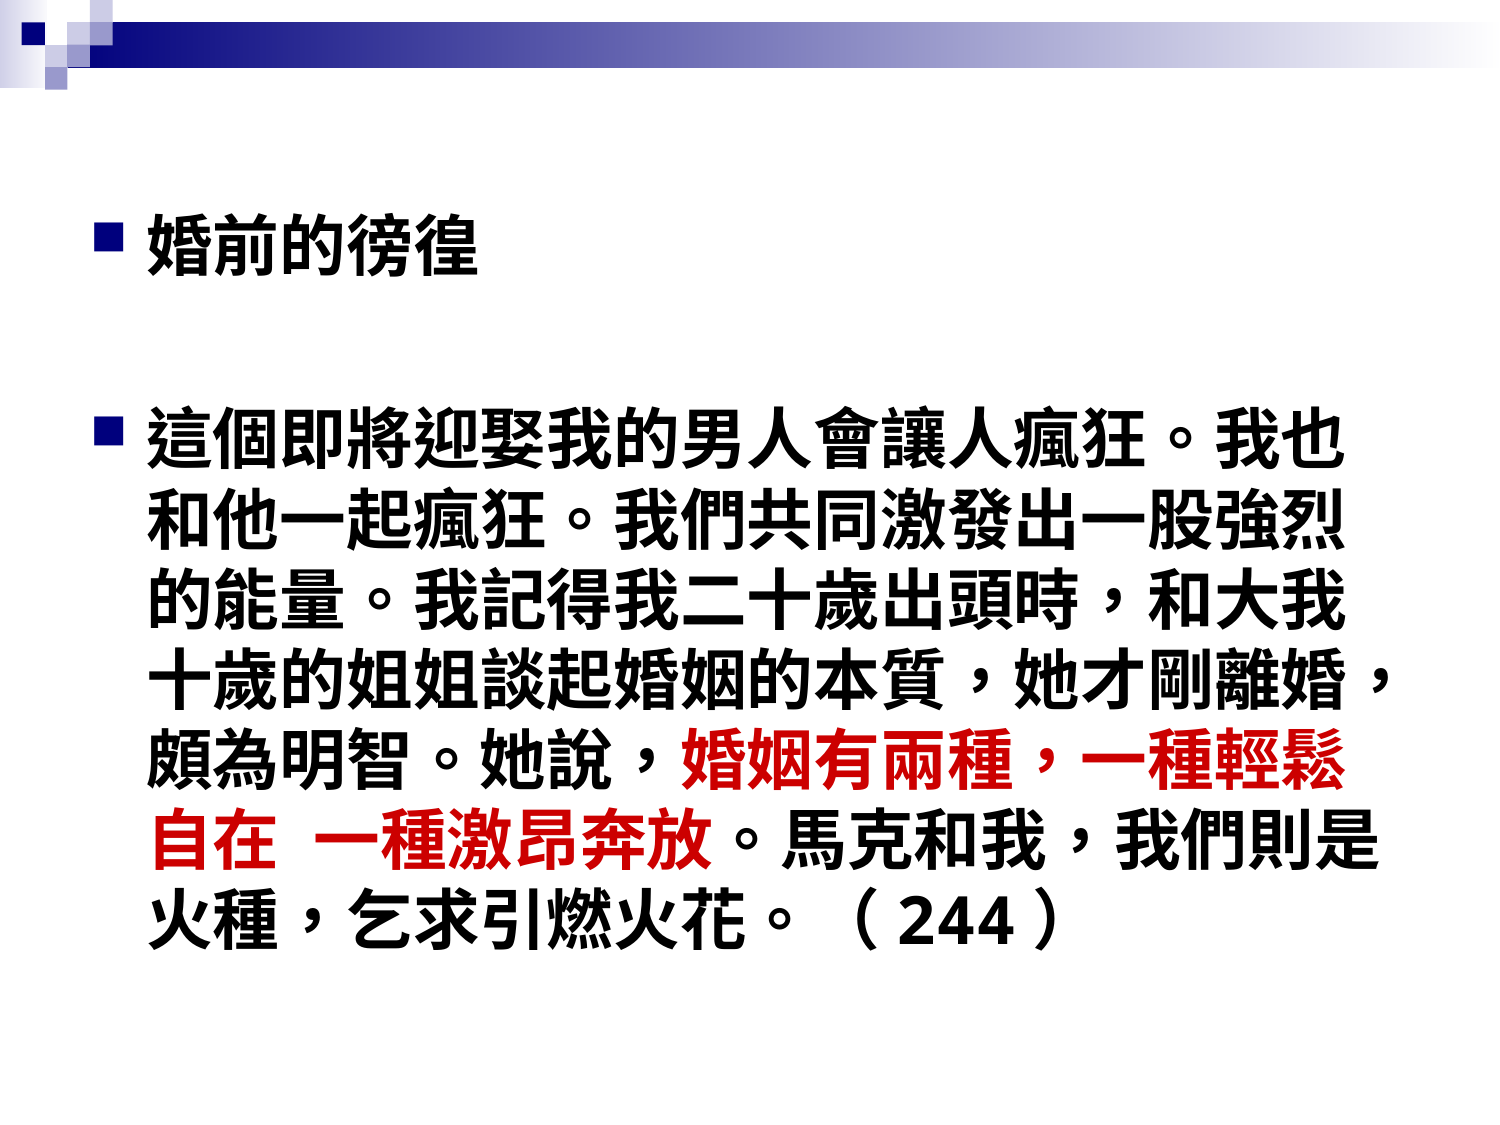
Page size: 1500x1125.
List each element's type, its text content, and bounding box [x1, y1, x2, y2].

list 婚前的徬徨 這個即將迎娶我的男人會讓人瘋狂。我也和他一起瘋狂。我們共同激發出一股強烈的能量。我記得我二十歲出頭時，和大我十歲的姐姐談起婚姻的本質，她才剛離婚，頗為明智。她說，婚姻有兩種，一種輕鬆自在 一種激昂奔放。馬克和我，我們則是火種，乞求引燃火花。（244） [75, 196, 1426, 1024]
